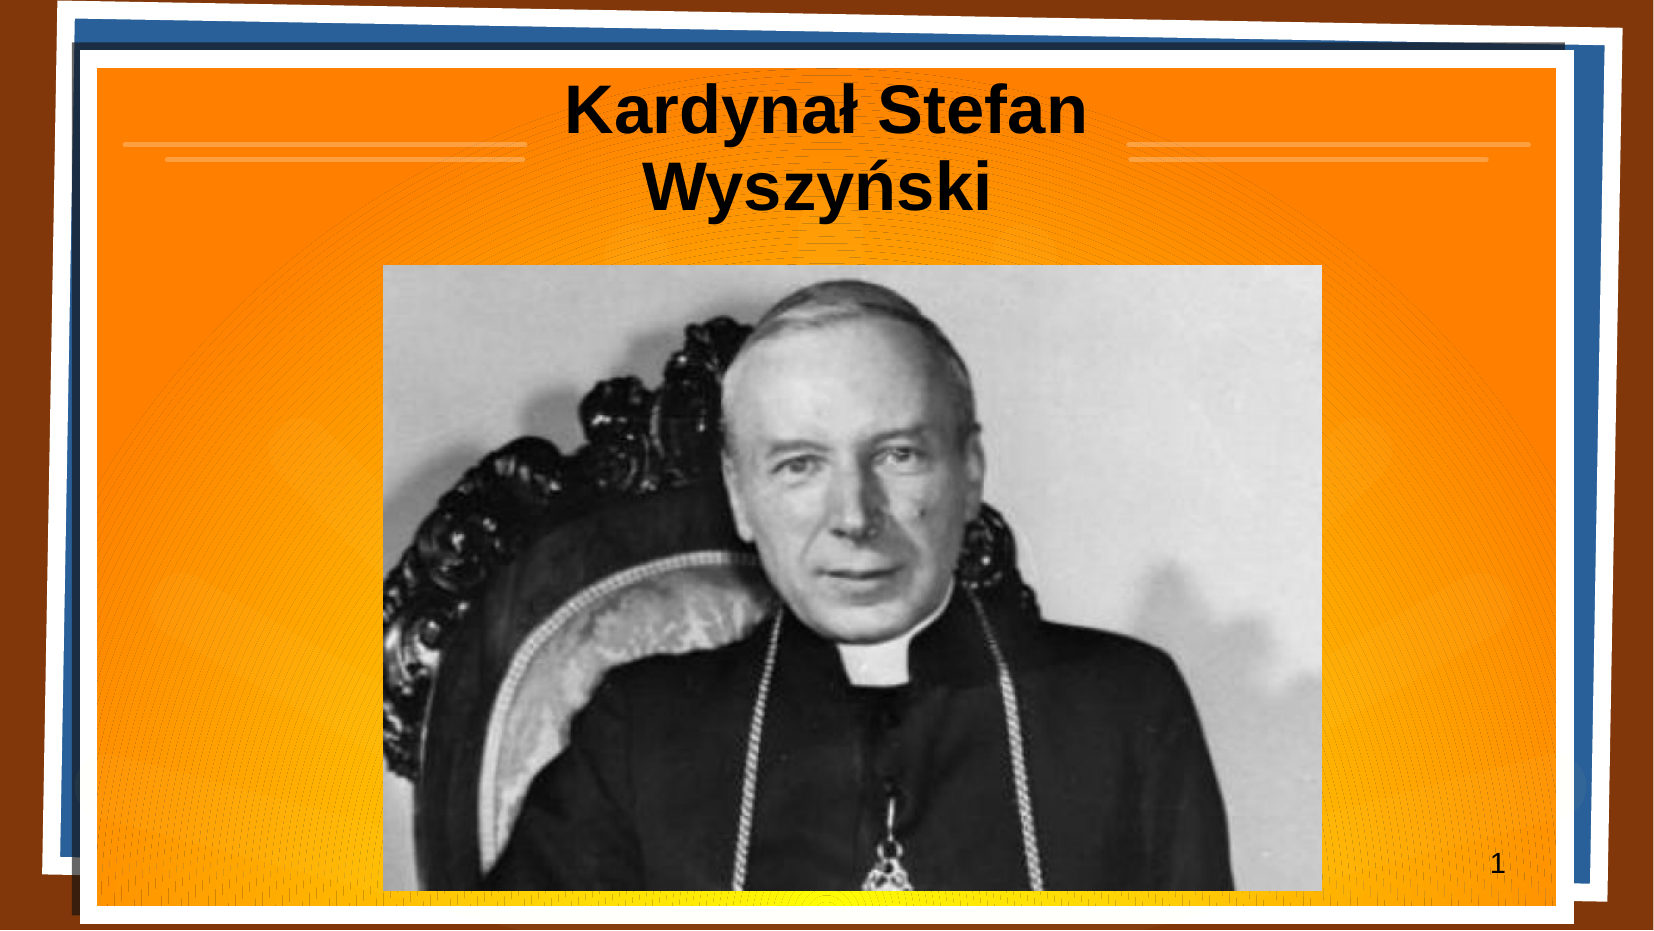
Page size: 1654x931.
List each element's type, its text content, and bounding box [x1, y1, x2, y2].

picture [383, 265, 1322, 891]
title Kardynał Stefan Wyszyński [531, 70, 1123, 225]
